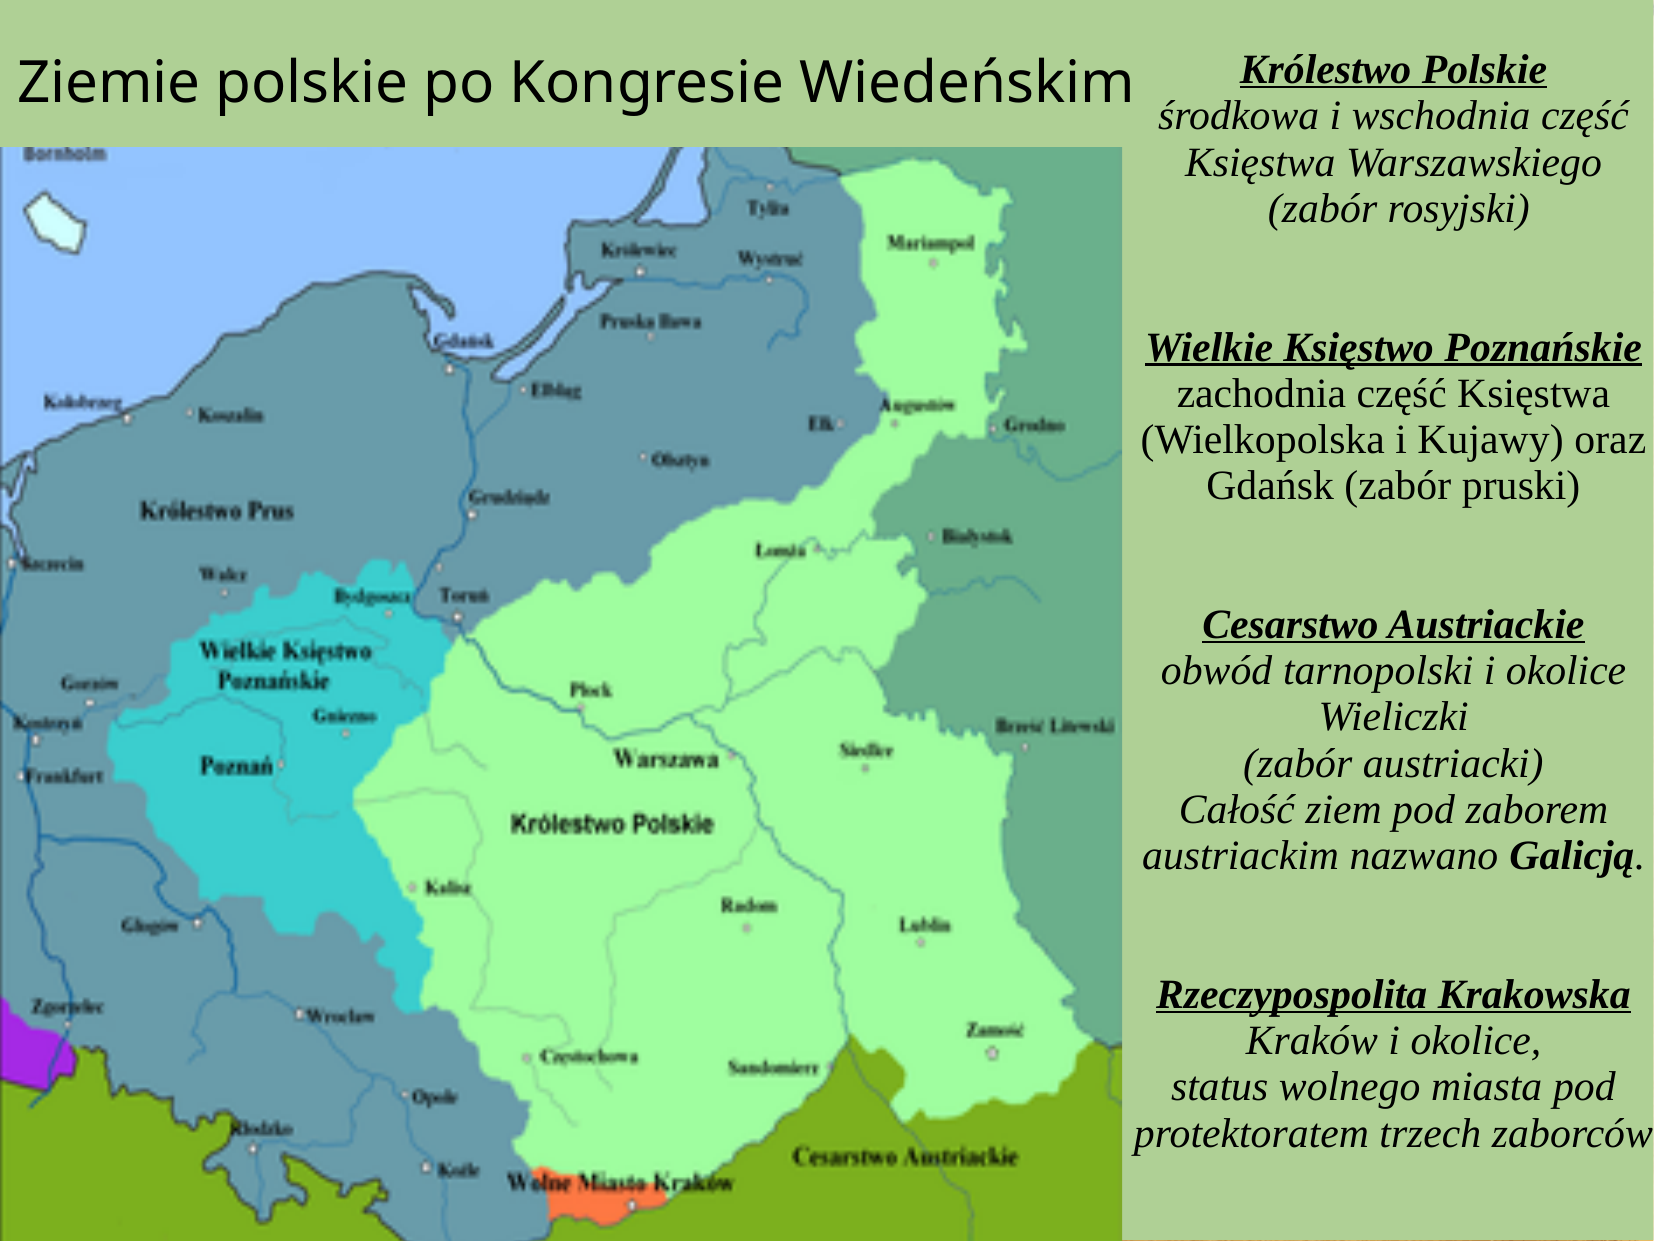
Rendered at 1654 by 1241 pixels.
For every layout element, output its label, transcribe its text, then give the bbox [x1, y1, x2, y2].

list Królestwo Polskie środkowa i wschodnia część Księstwa Warszawskiego (zabór rosyjski) Wielkie Księstwo Poznańskie zachodnia część Księstwa (Wielkopolska i Kujawy) oraz Gdańsk (zabór pruski) Cesarstwo Austriackie obwód tarnopolski i okolice Wieliczki (zabór austriacki) Całość ziem pod zaborem austriackim nazwano Galicją. Rzeczypospolita Krakowska Kraków i okolice, status wolnego miasta pod protektoratem trzech zaborców [1123, 0, 1654, 1241]
title Ziemie polskie po Kongresie Wiedeńskim [0, 0, 1152, 161]
picture [0, 147, 1123, 1241]
